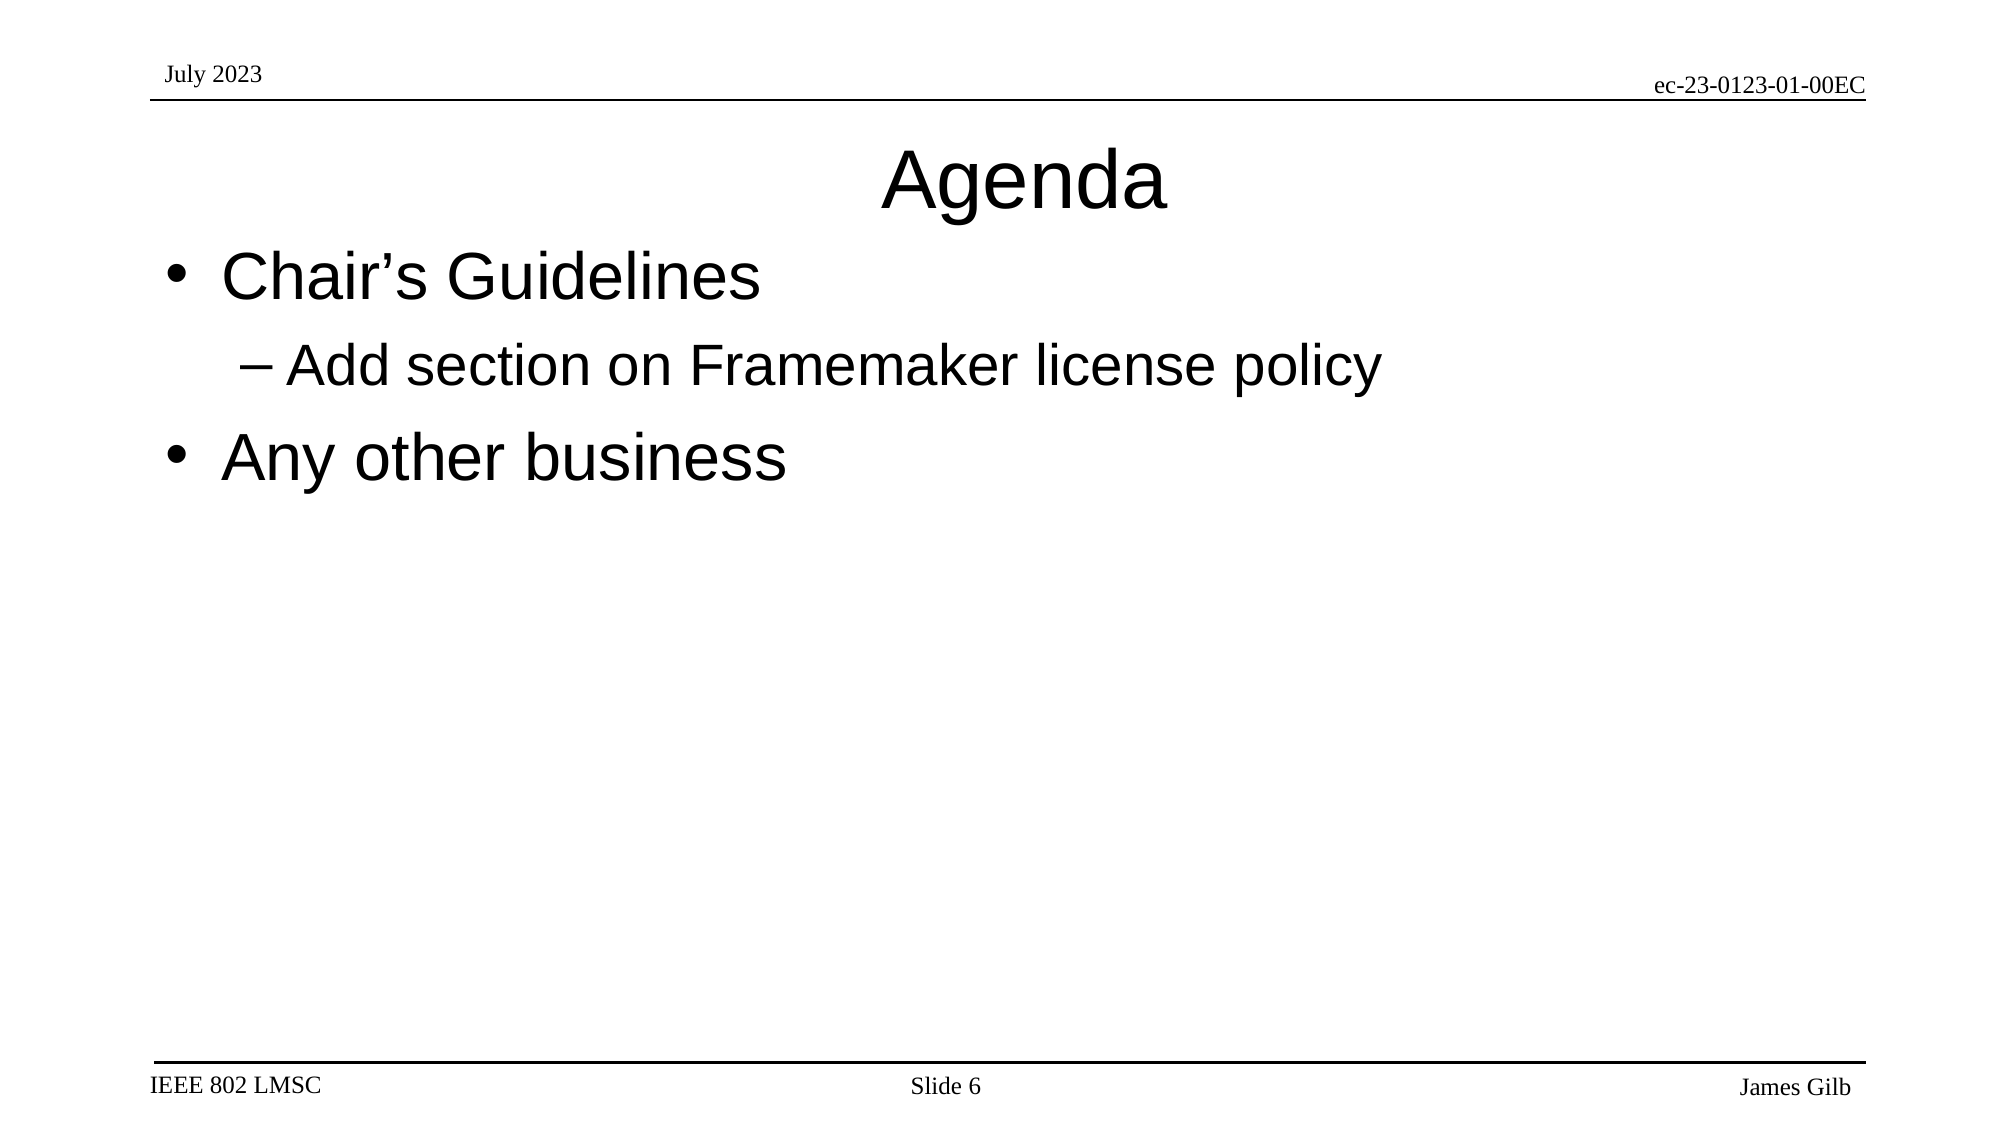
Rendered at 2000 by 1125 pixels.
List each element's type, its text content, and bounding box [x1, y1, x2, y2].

title Agenda [149, 112, 1900, 238]
list Chair’s Guidelines Add section on Framemaker license policy Any other business [150, 224, 1900, 1036]
